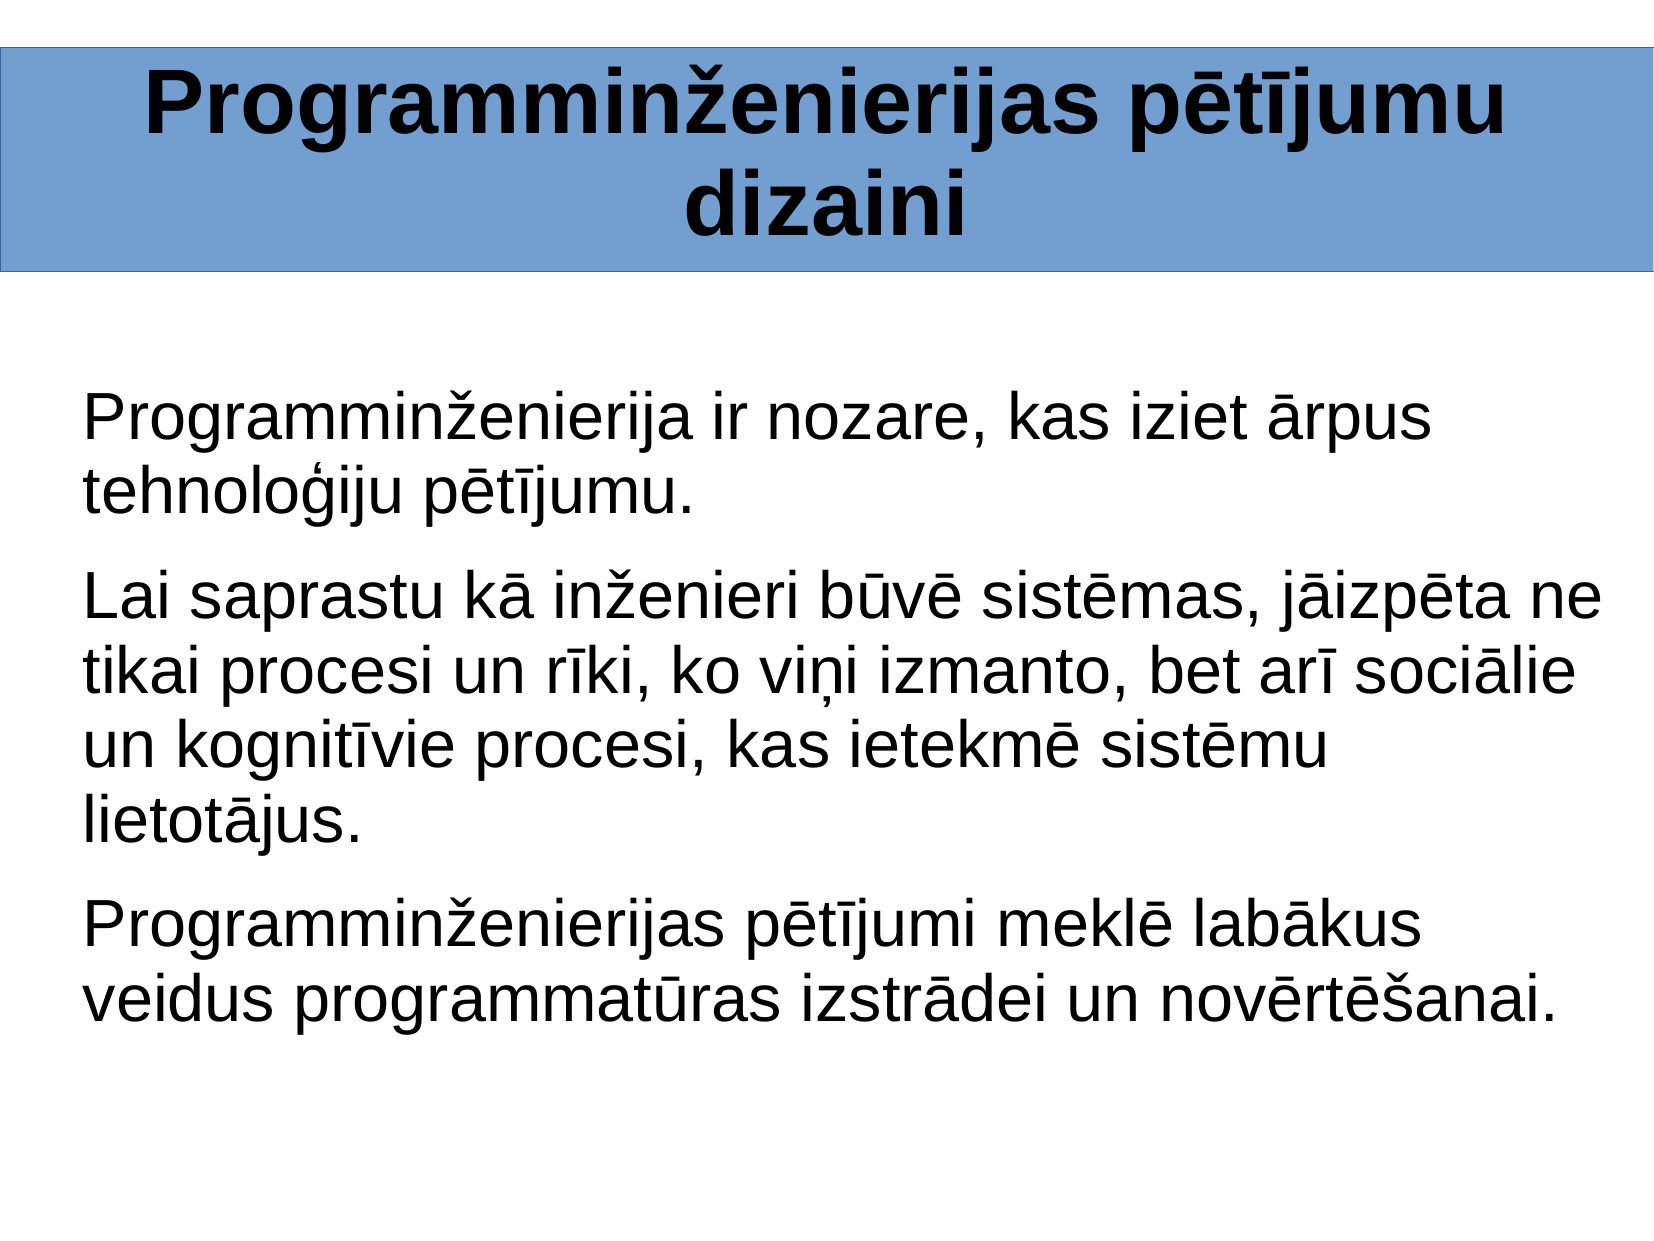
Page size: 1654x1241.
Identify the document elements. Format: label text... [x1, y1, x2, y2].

title Programminženierijas pētījumu dizaini [82, 49, 1571, 257]
text_box [0, 47, 1654, 272]
list Programminženierija ir nozare, kas iziet ārpus tehnoloģiju pētījumu. Lai saprastu kā inženieri būvē sistēmas, jāizpēta ne tikai procesi un rīki, ko viņi izmanto, bet arī sociālie un kognitīvie procesi, kas ietekmē sistēmu lietotājus. Programminženierijas pētījumi meklē labākus veidus programmatūras izstrādei un novērtēšanai. [82, 378, 1619, 1099]
